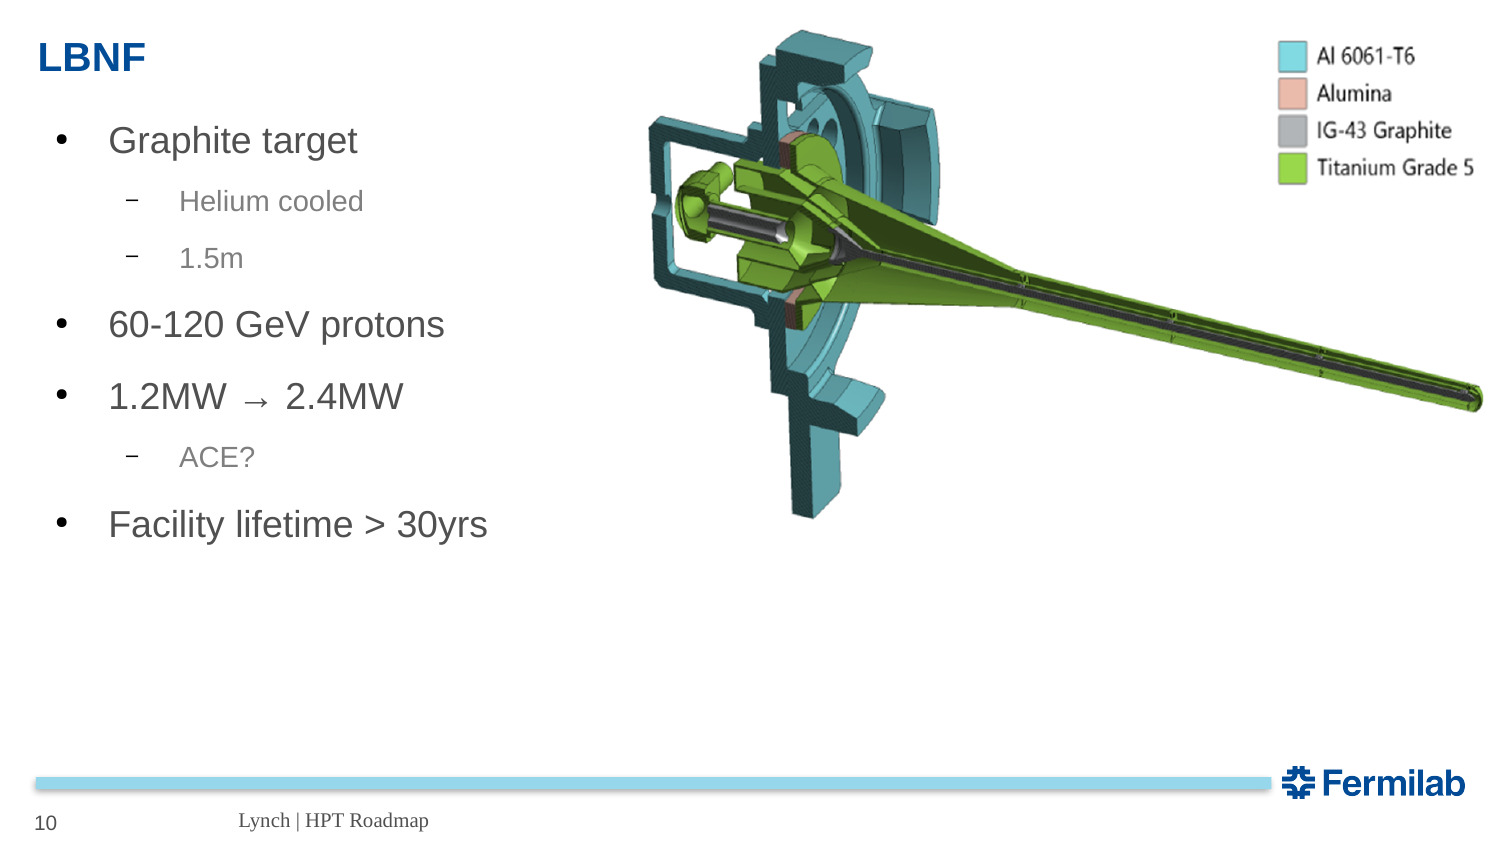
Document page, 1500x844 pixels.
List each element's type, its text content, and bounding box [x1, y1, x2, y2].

picture [1282, 766, 1465, 799]
title LBNF [37, 30, 615, 84]
list Graphite target Helium cooled 1.5m 60-120 GeV protons 1.2MW → 2.4MW ACE? Facility lifetime > 30yrs [37, 119, 1461, 742]
picture [615, 14, 1493, 533]
